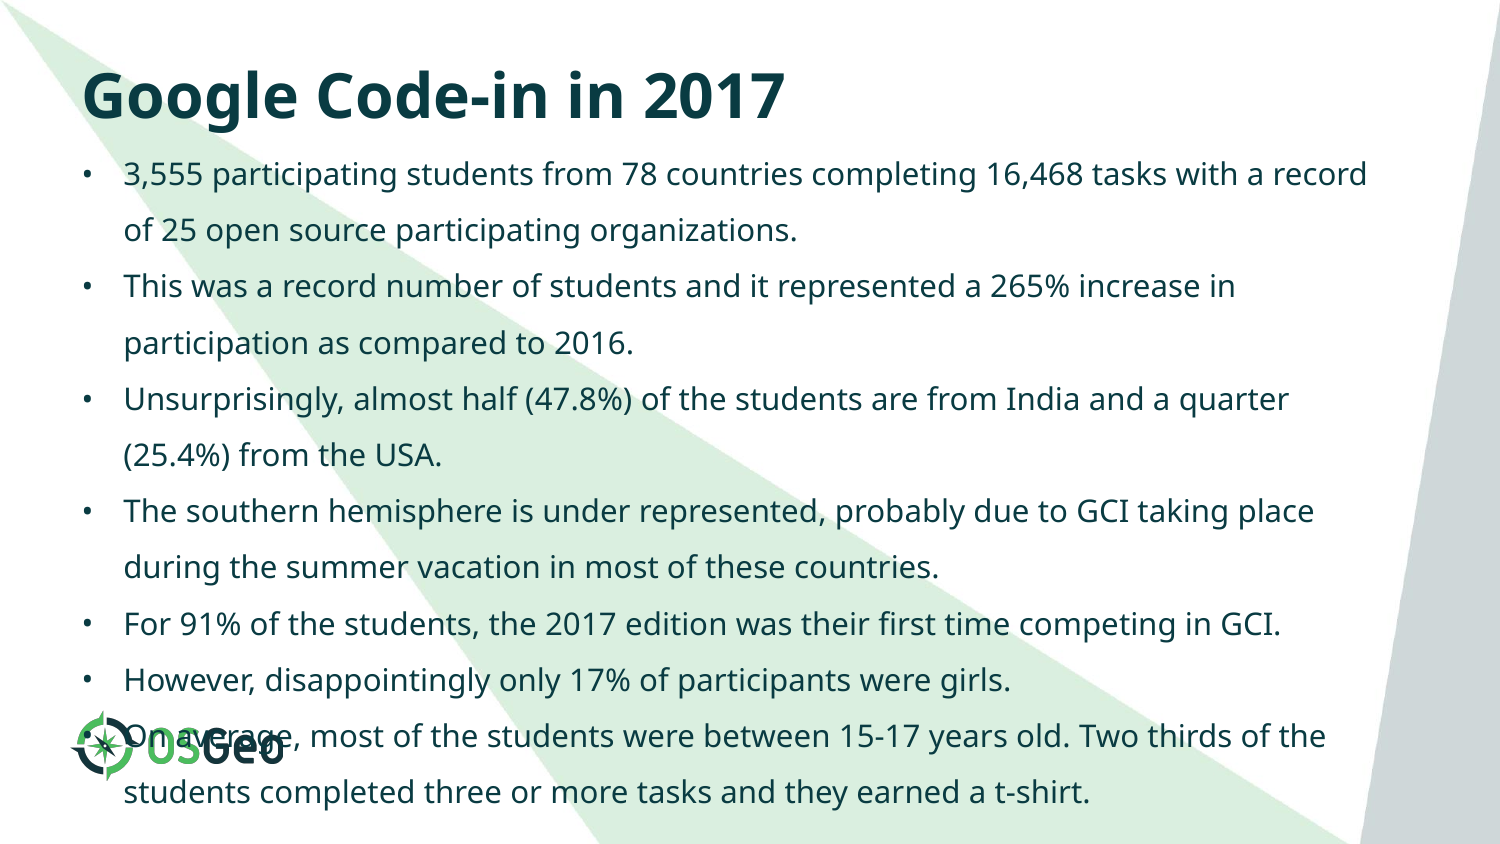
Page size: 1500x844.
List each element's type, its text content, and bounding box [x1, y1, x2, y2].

picture [0, 0, 1500, 844]
text_box 3,555 participating students from 78 countries completing 16,468 tasks with a record of 25 open source participating organizations. This was a record number of students and it represented a 265% increase in participation as compared to 2016. Unsurprisingly, almost half (47.8%) of the students are from India and a quarter (25.4%) from the USA. The southern hemisphere is under represented, probably due to GCI taking place during the summer vacation in most of these countries. For 91% of the students, the 2017 edition was their first time competing in GCI. However, disappointingly only 17% of participants were girls. On average, most of the students were between 15-17 years old. Two thirds of the students completed three or more tasks and they earned a t-shirt. [70, 130, 1405, 698]
title Google Code-in in 2017 [70, 13, 1196, 130]
